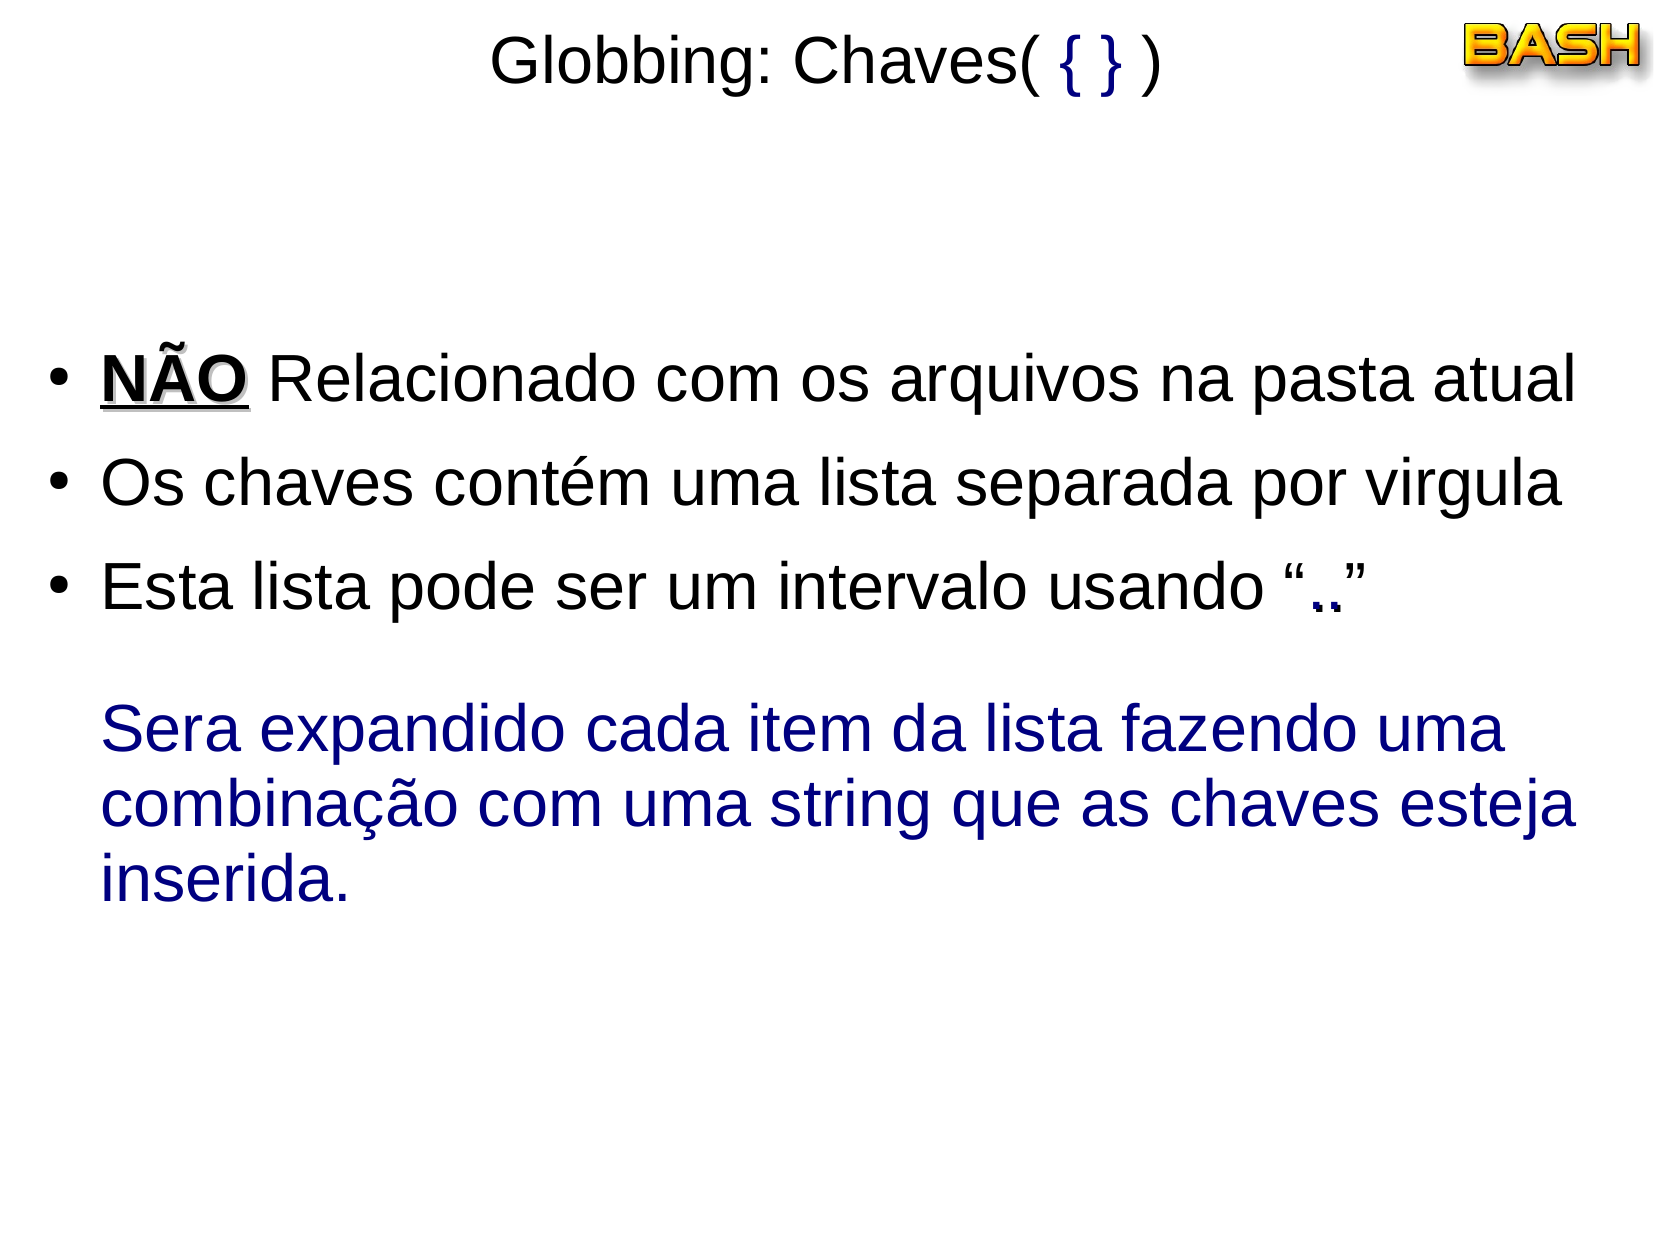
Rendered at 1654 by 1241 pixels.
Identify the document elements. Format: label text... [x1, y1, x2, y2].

list NÃO Relacionado com os arquivos na pasta atual Os chaves contém uma lista separada por virgula Esta lista pode ser um intervalo usando “..” [29, 340, 1654, 625]
title Globbing: Chaves( { } ) [82, 22, 1571, 98]
picture [1450, 0, 1654, 96]
text_box Sera expandido cada item da lista fazendo uma combinação com uma string que as chaves esteja inserida. [29, 690, 1614, 916]
